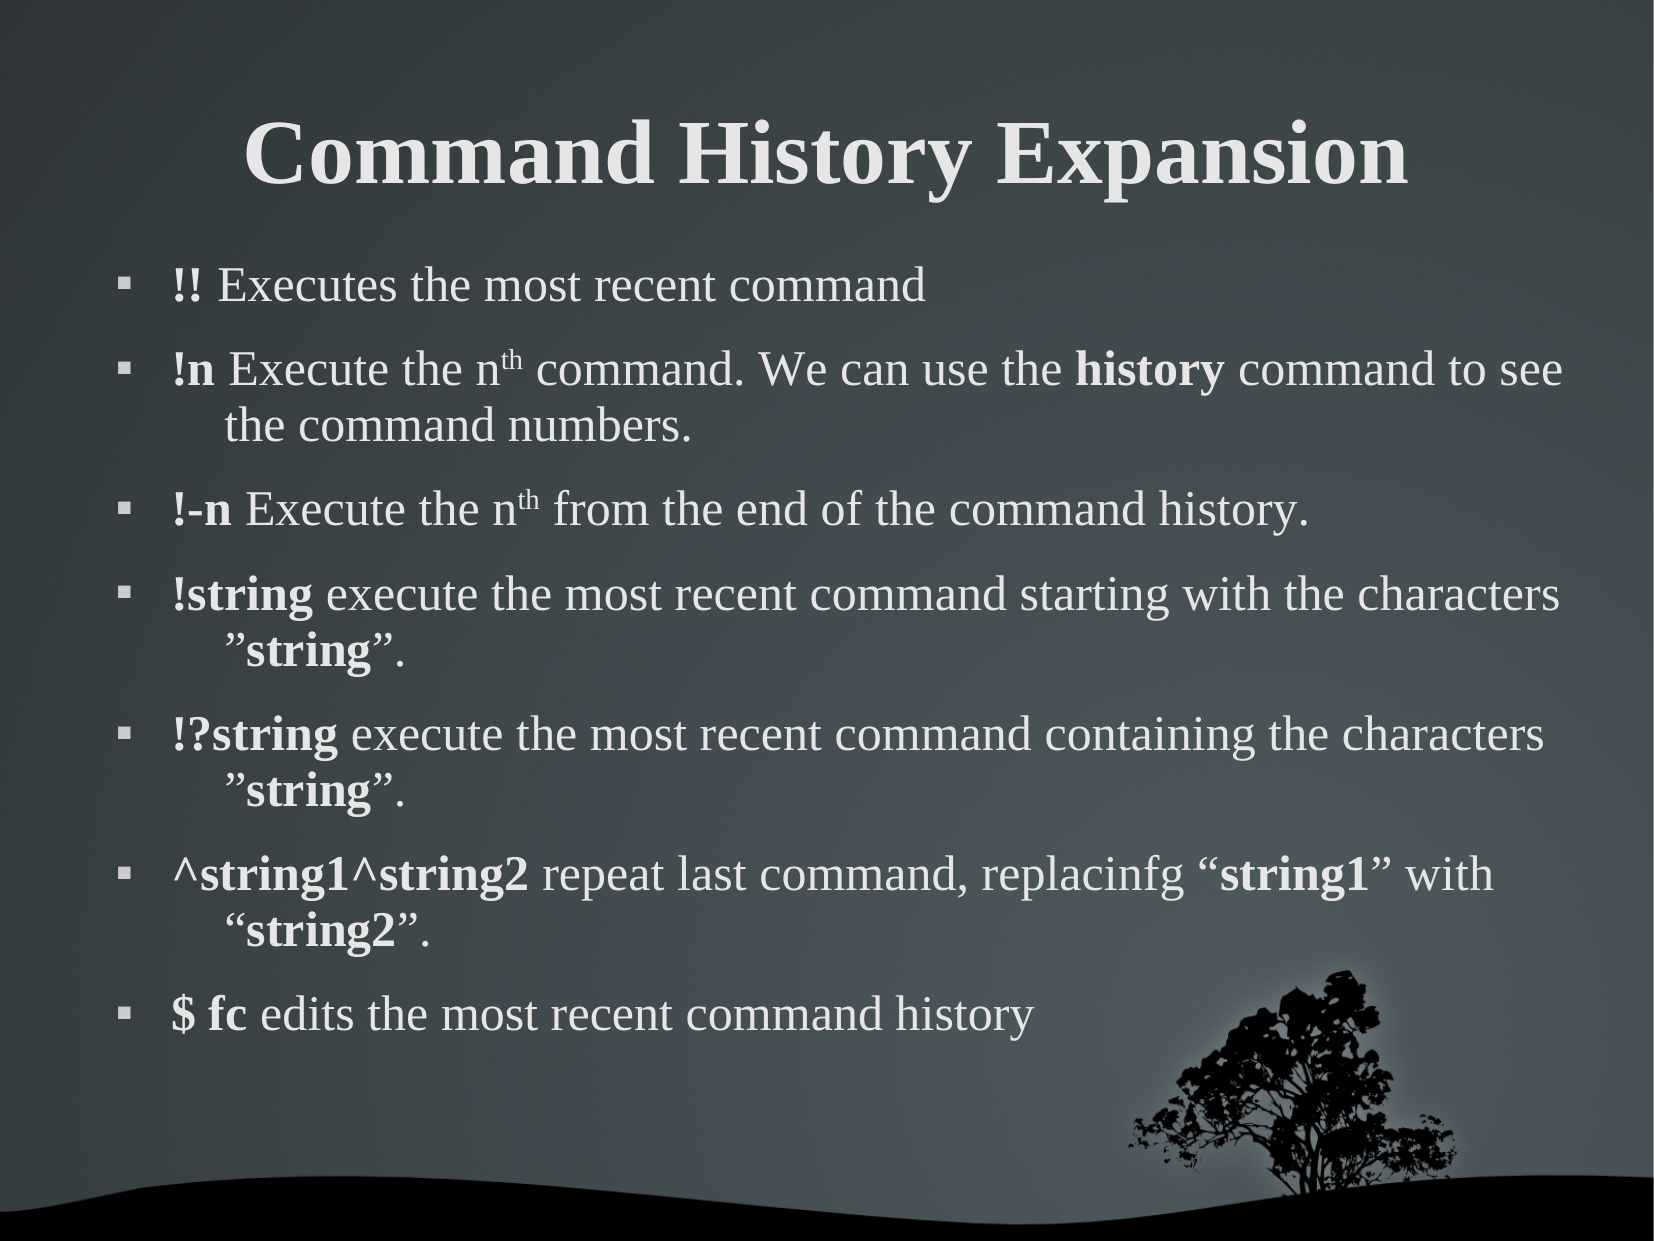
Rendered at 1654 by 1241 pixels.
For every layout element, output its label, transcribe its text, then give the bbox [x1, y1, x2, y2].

title Command History Expansion [82, 49, 1571, 256]
picture [0, 0, 1654, 1241]
list !! Executes the most recent command !n Execute the nth command. We can use the history command to see the command numbers. !-n Execute the nth from the end of the command history. !string execute the most recent command starting with the characters ”string”. !?string execute the most recent command containing the characters ”string”. ^string1^string2 repeat last command, replacinfg “string1” with “string2”. $ fc edits the most recent command history [82, 256, 1571, 1241]
